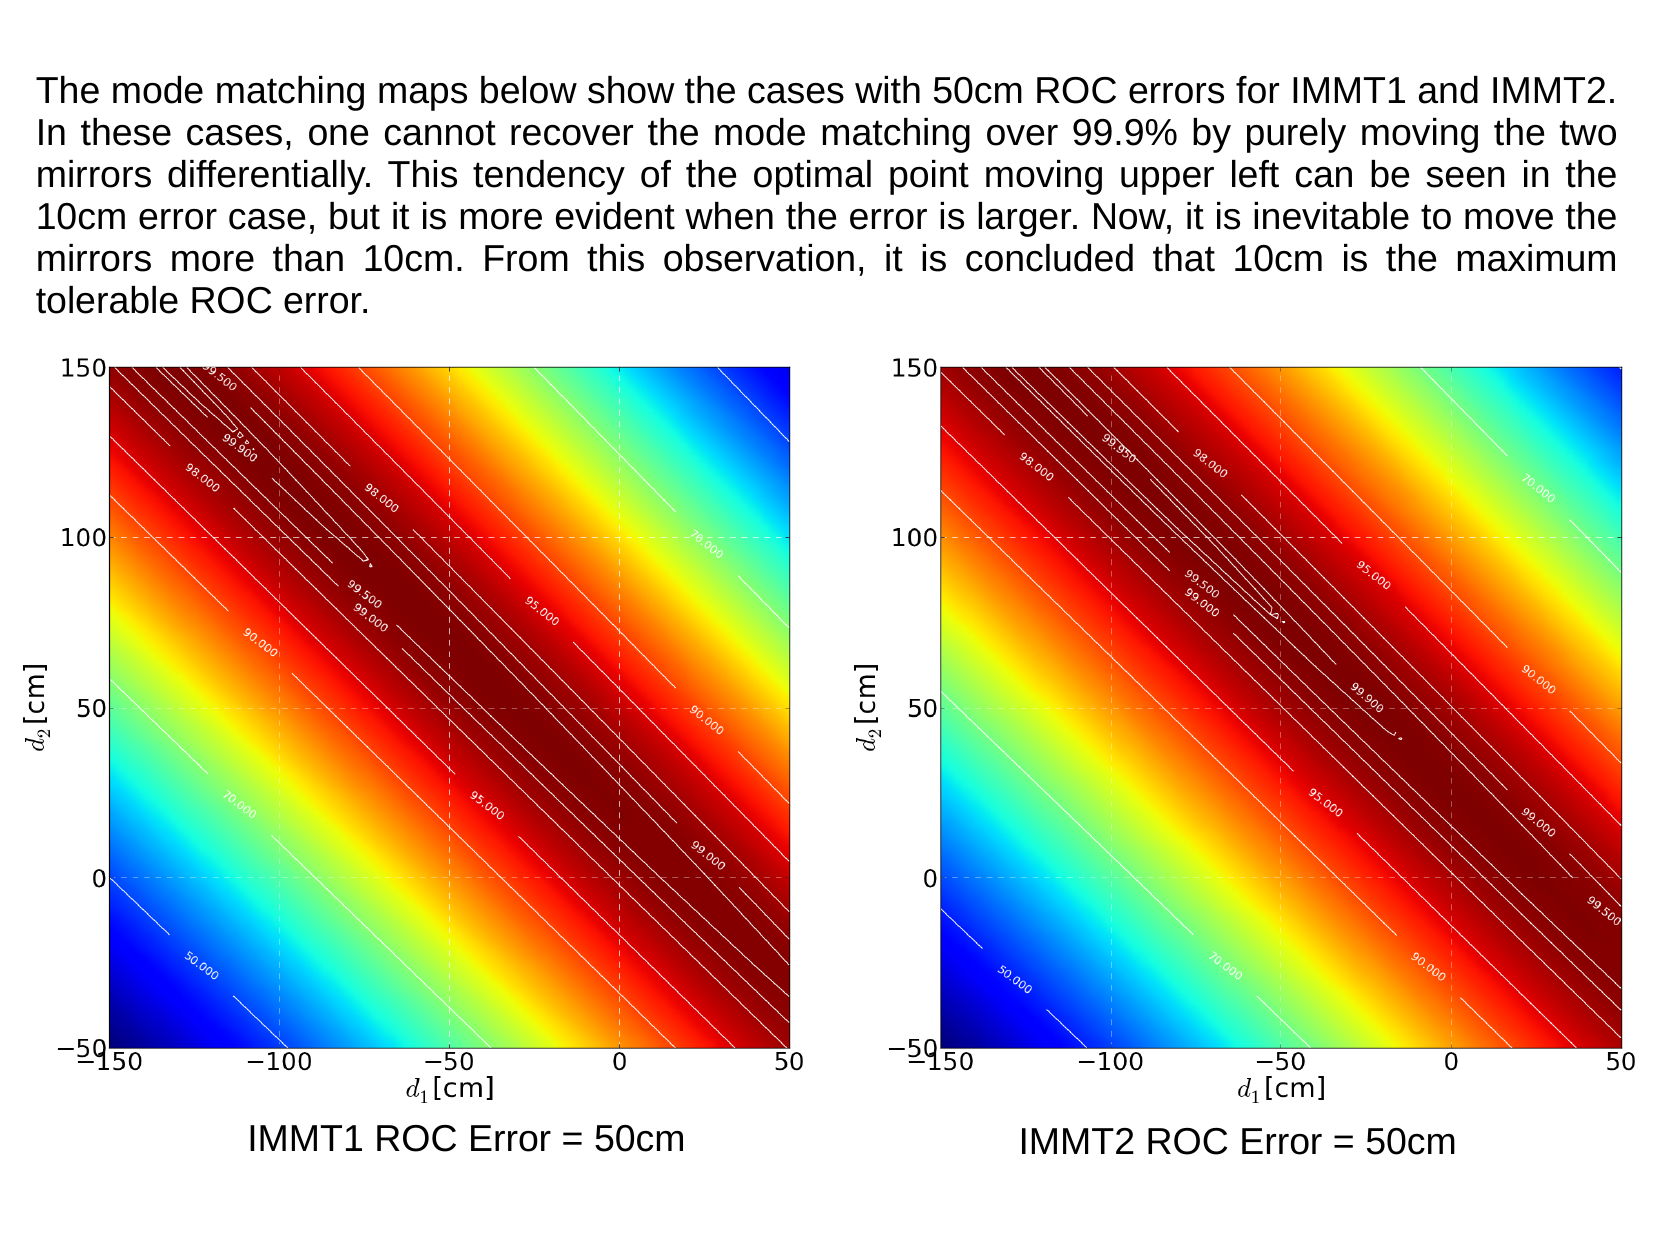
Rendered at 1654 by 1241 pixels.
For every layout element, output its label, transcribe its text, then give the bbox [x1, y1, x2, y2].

text_box IMMT2 ROC Error = 50cm [1003, 1113, 1473, 1171]
picture [0, 352, 827, 1111]
text_box The mode matching maps below show the cases with 50cm ROC errors for IMMT1 and IMMT2. In these cases, one cannot recover the mode matching over 99.9% by purely moving the two mirrors differentially. This tendency of the optimal point moving upper left can be seen in the 10cm error case, but it is more evident when the error is larger. Now, it is inevitable to move the mirrors more than 10cm. From this observation, it is concluded that 10cm is the maximum tolerable ROC error. [21, 61, 1633, 329]
text_box IMMT1 ROC Error = 50cm [232, 1110, 701, 1168]
picture [831, 352, 1654, 1111]
